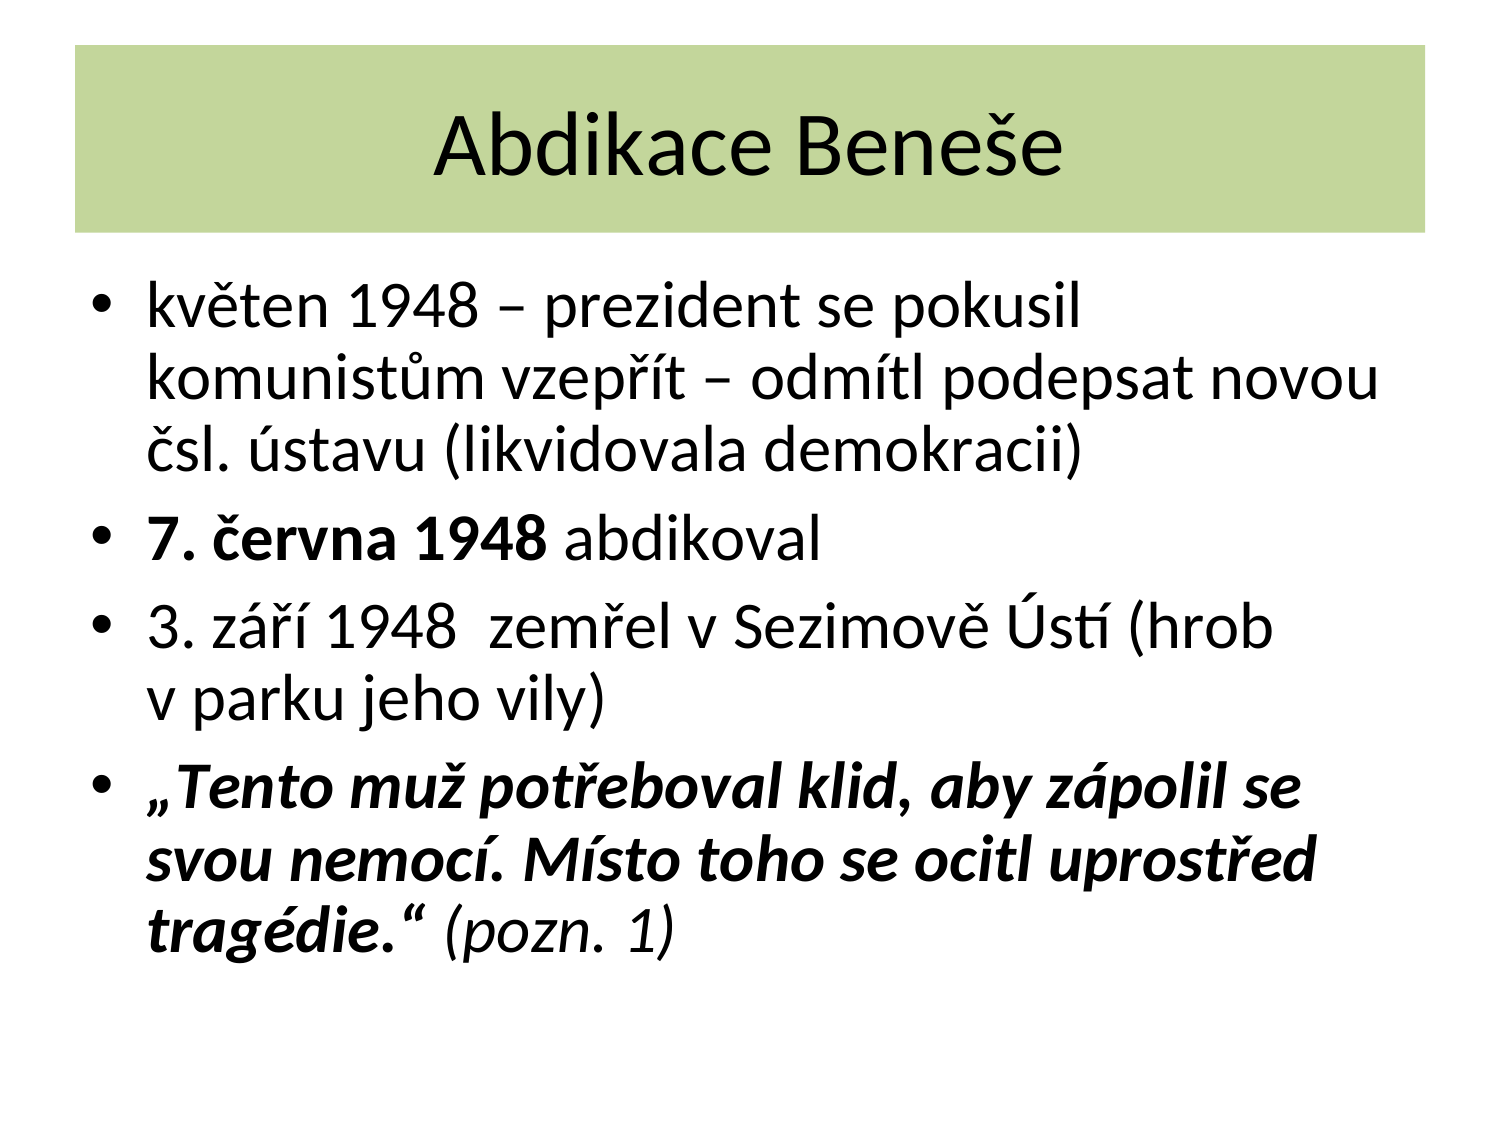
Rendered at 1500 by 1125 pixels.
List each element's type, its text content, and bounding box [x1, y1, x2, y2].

title Abdikace Beneše [75, 45, 1426, 233]
list květen 1948 – prezident se pokusil komunistům vzepřít – odmítl podepsat novou čsl. ústavu (likvidovala demokracii) 7. června 1948 abdikoval 3. září 1948 zemřel v Sezimově Ústí (hrob v parku jeho vily) „Tento muž potřeboval klid, aby zápolil se svou nemocí. Místo toho se ocitl uprostřed tragédie.“ (pozn. 1) [75, 262, 1426, 1067]
